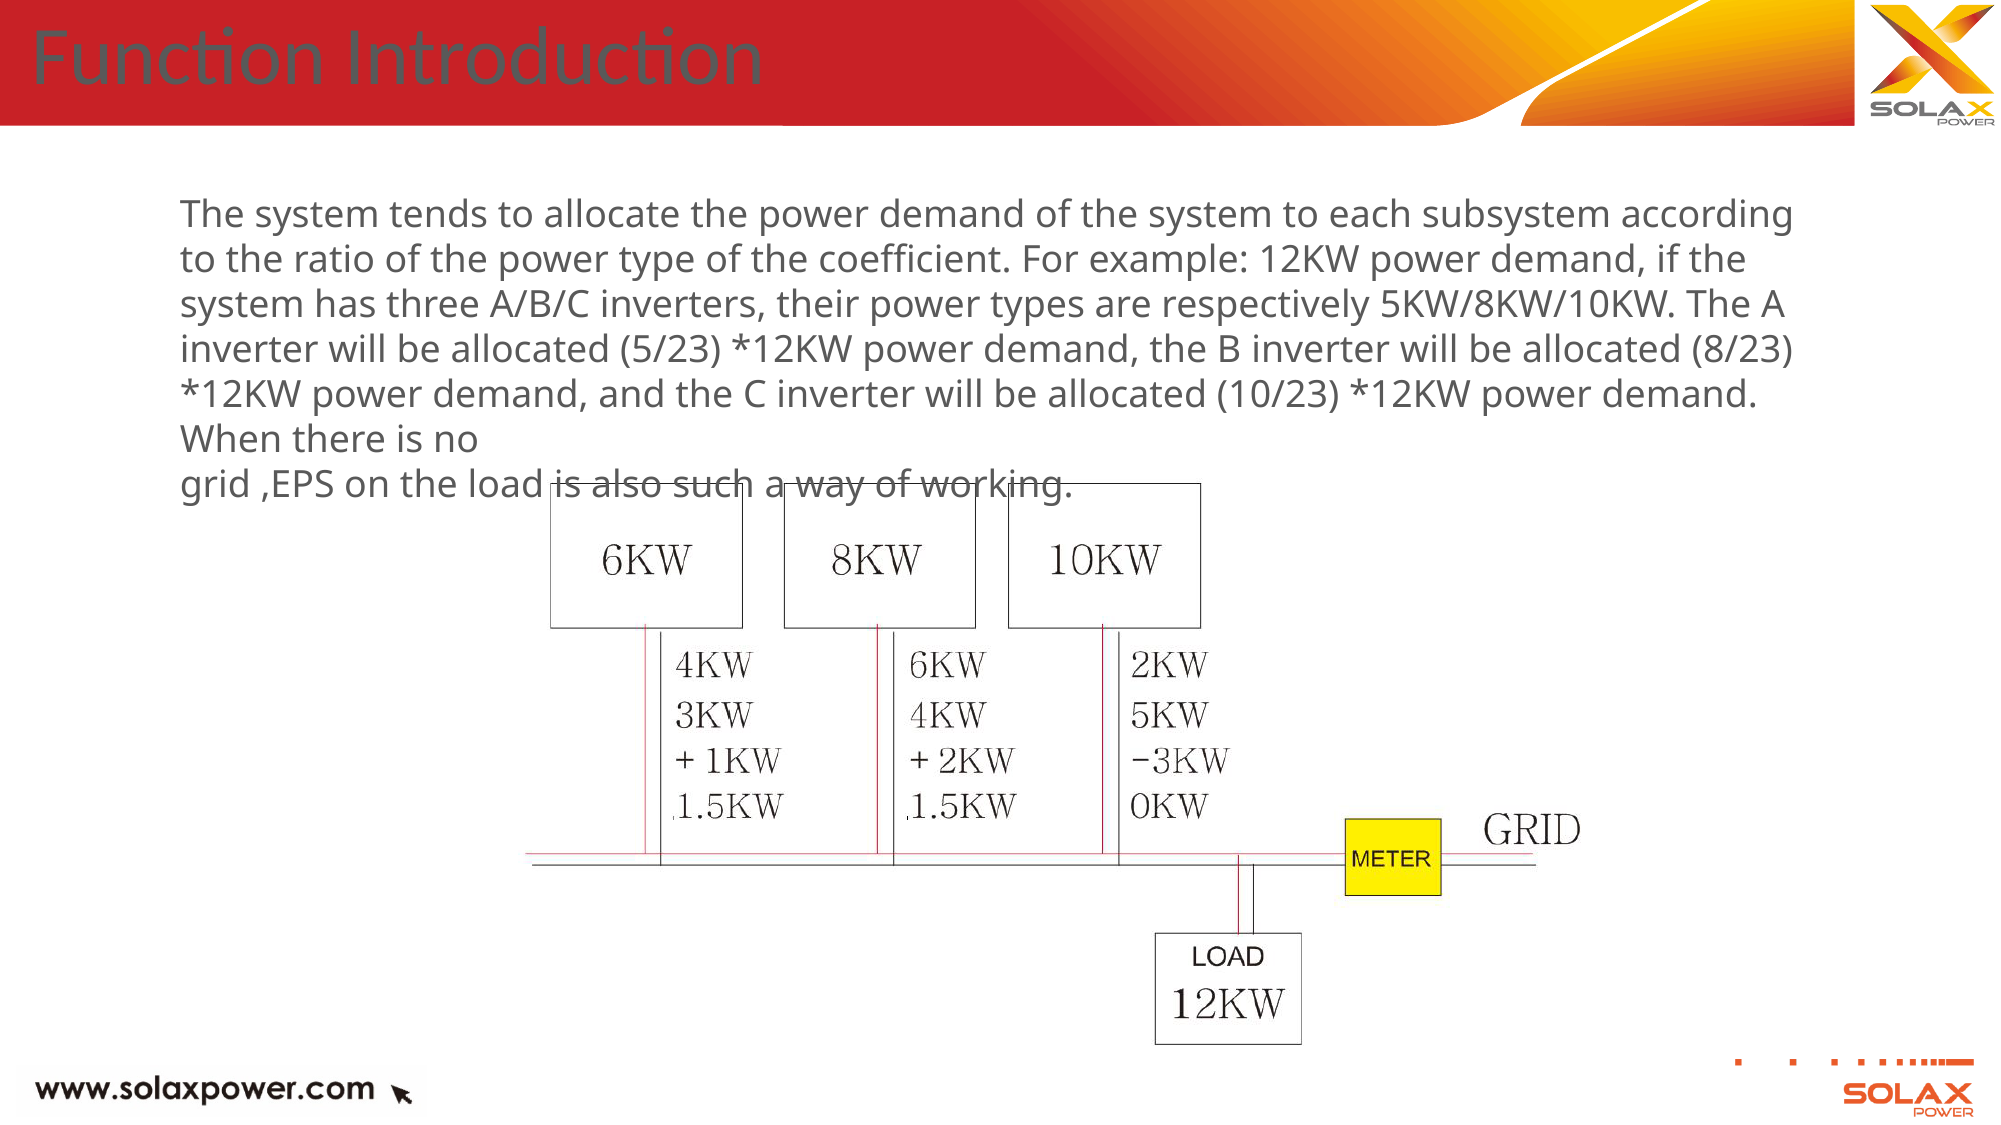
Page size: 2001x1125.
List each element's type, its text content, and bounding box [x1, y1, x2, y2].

text_box Function Introduction [16, 4, 1175, 118]
text_box The system tends to allocate the power demand of the system to each subsystem according to the ratio of the power type of the coefficient. For example: 12KW power demand, if the system has three A/B/C inverters, their power types are respectively 5KW/8KW/10KW. The A inverter will be allocated (5/23) *12KW power demand, the B inverter will be allocated (8/23) *12KW power demand, and the C inverter will be allocated (10/23) *12KW power demand. When there is no grid ,EPS on the load is also such a way of working. [165, 183, 1835, 513]
picture [0, 0, 1855, 126]
picture [493, 513, 1625, 1055]
picture [1735, 1059, 1974, 1117]
picture [16, 1065, 427, 1117]
picture [1870, 4, 1996, 126]
